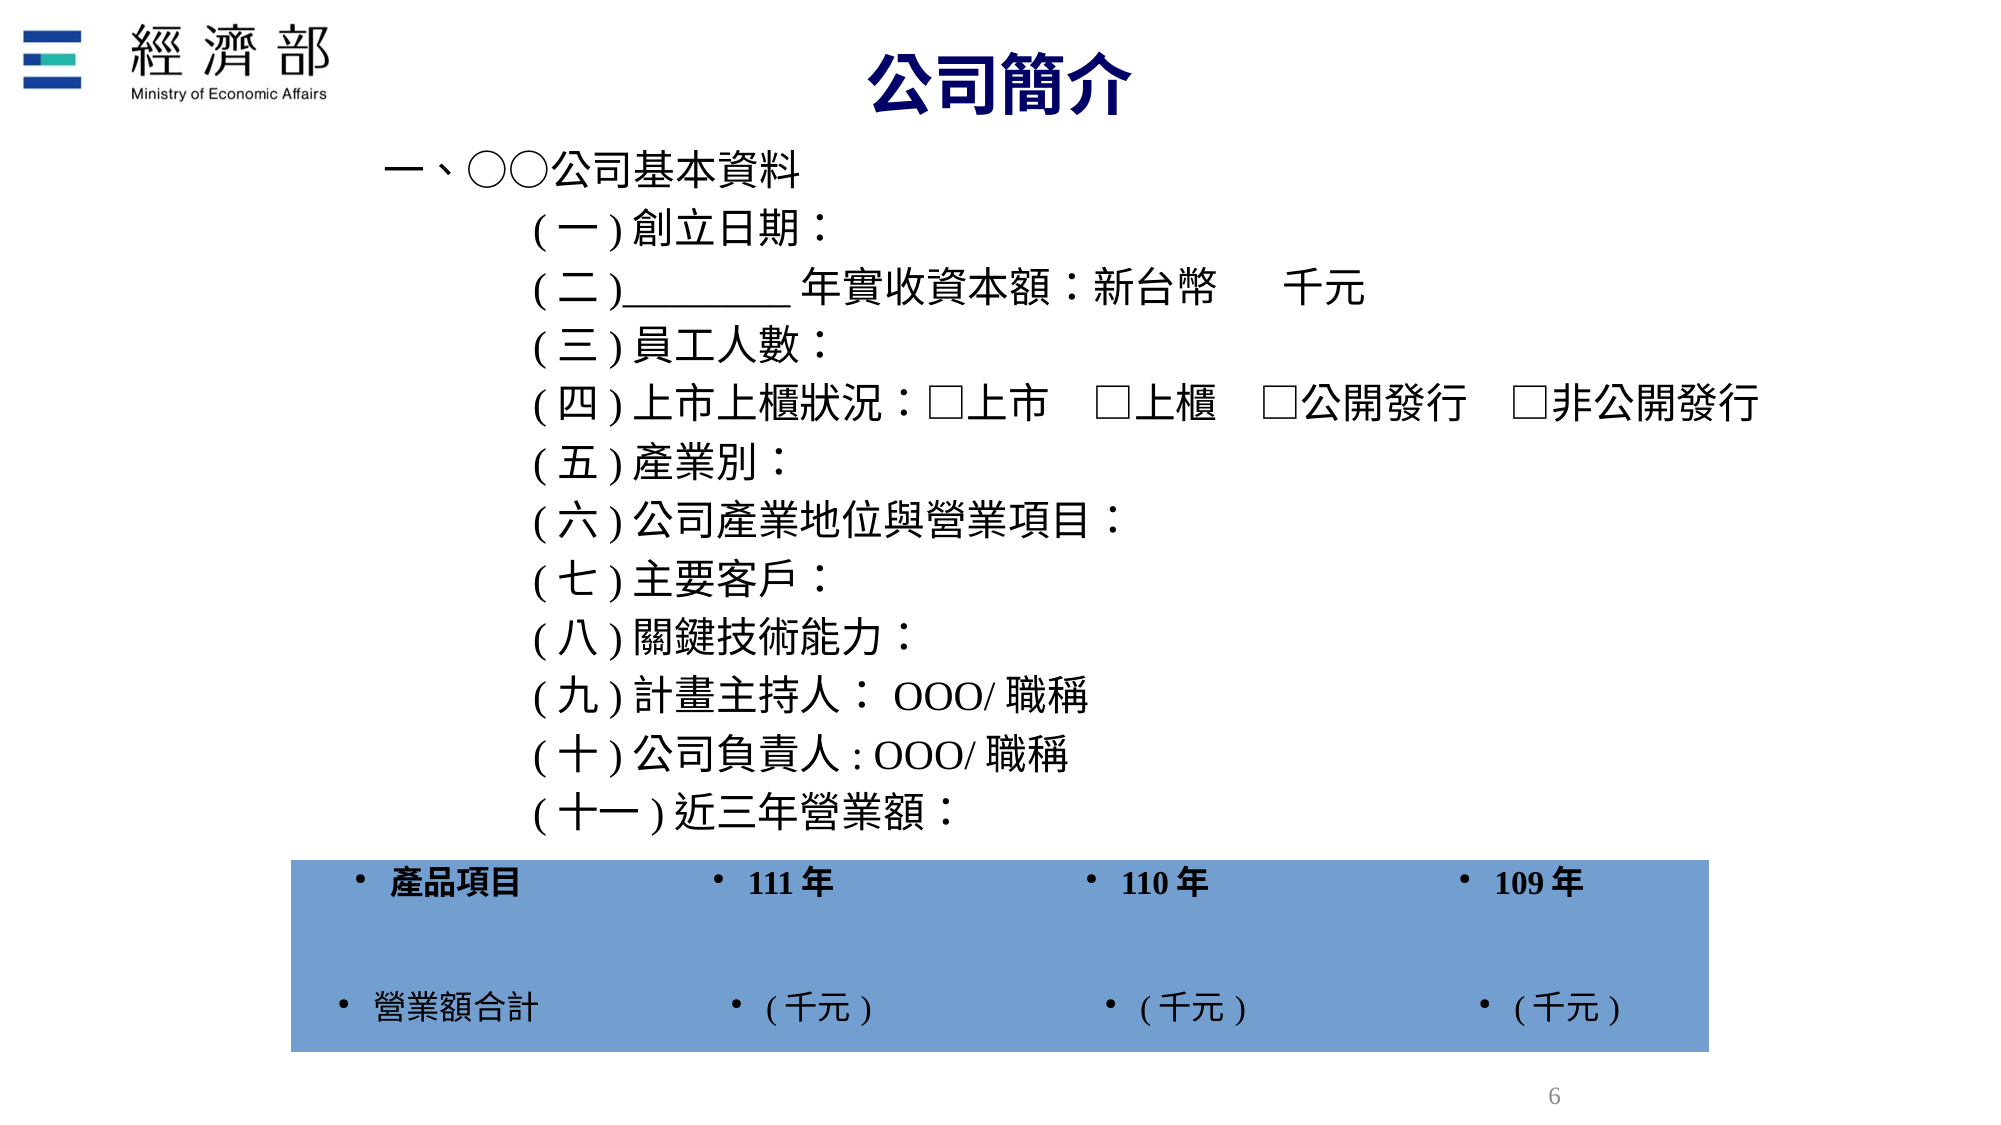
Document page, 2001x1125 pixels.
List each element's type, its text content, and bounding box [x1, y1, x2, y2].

table_header 109年 [1335, 860, 1709, 927]
text_box 一、○○公司基本資料 (一)創立日期： (二)________年實收資本額：新台幣 千元 (三)員工人數： (四)上市上櫃狀況：□上市 □上櫃 □公開發行 □非公開發行 (五)產業別： (六)公司產業地位與營業項目： (七)主要客戶： (八)關鍵技術能力： (九)計畫主持人：OOO/職稱 (十)公司負責人: OOO/職稱 (十一)近三年營業額： [368, 143, 1632, 846]
table_header 產品項目 [291, 860, 587, 927]
table_cell [587, 927, 961, 984]
text_box 5 [1533, 1065, 2000, 1125]
table_cell [291, 927, 587, 984]
table_header 111年 [587, 860, 961, 927]
table_cell 營業額合計 [291, 984, 587, 1052]
table_cell (千元) [587, 984, 961, 1052]
title 公司簡介 [324, 23, 1675, 143]
table_cell (千元) [1335, 984, 1709, 1052]
table_cell (千元) [961, 984, 1335, 1052]
table_cell [1335, 927, 1709, 984]
table_cell [961, 927, 1335, 984]
table_header 110年 [961, 860, 1335, 927]
